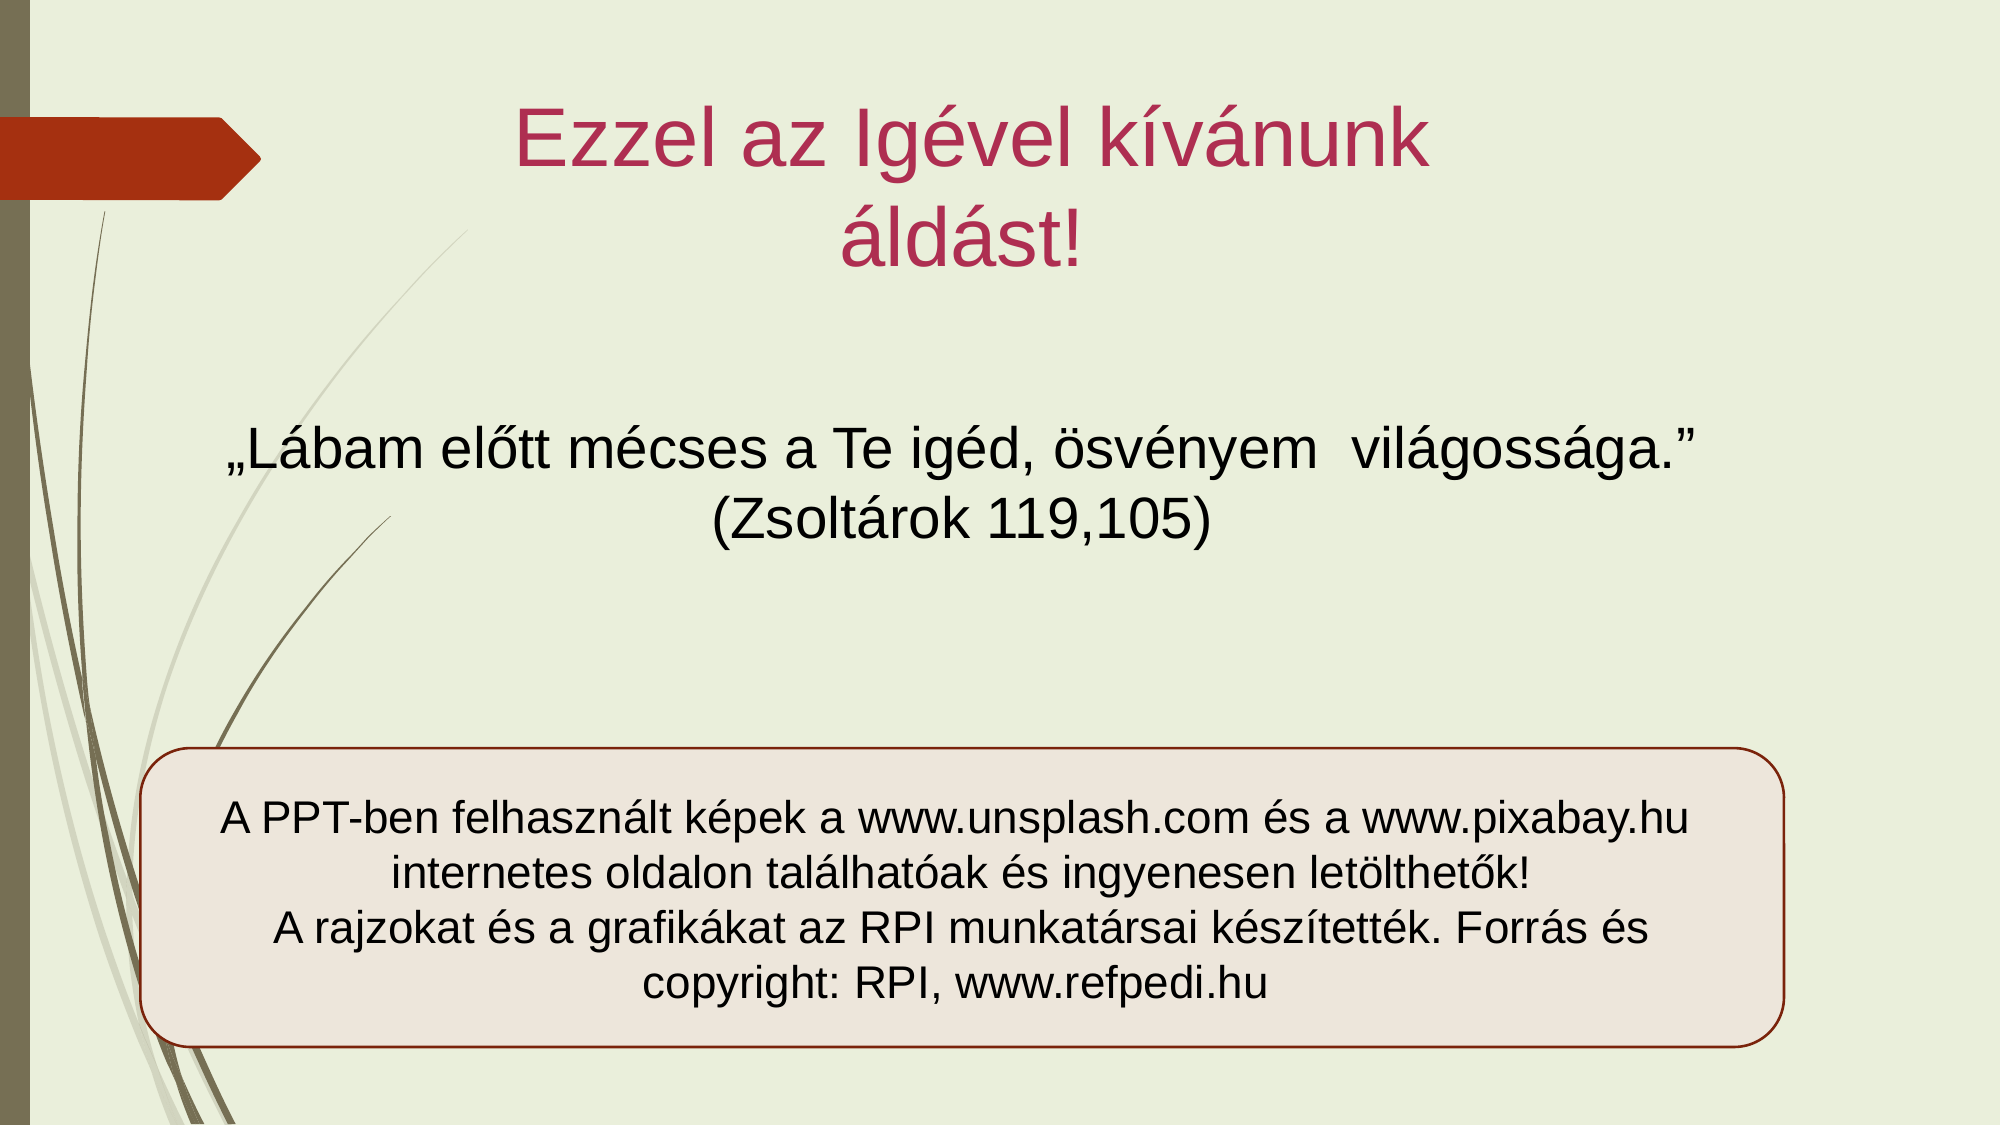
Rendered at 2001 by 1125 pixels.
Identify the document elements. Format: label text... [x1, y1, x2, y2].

text_box A PPT-ben felhasznált képek a www.unsplash.com és a www.pixabay.hu internetes oldalon találhatóak és ingyenesen letölthetők! A rajzokat és a grafikákat az RPI munkatársai készítették. Forrás és copyright: RPI, www.refpedi.hu [140, 748, 1784, 1047]
text_box Ezzel az Igével kívánunk áldást! [462, 76, 1463, 292]
text_box „Lábam előtt mécses a Te igéd, ösvényem világossága.” (Zsoltárok 119,105) [66, 403, 1859, 558]
